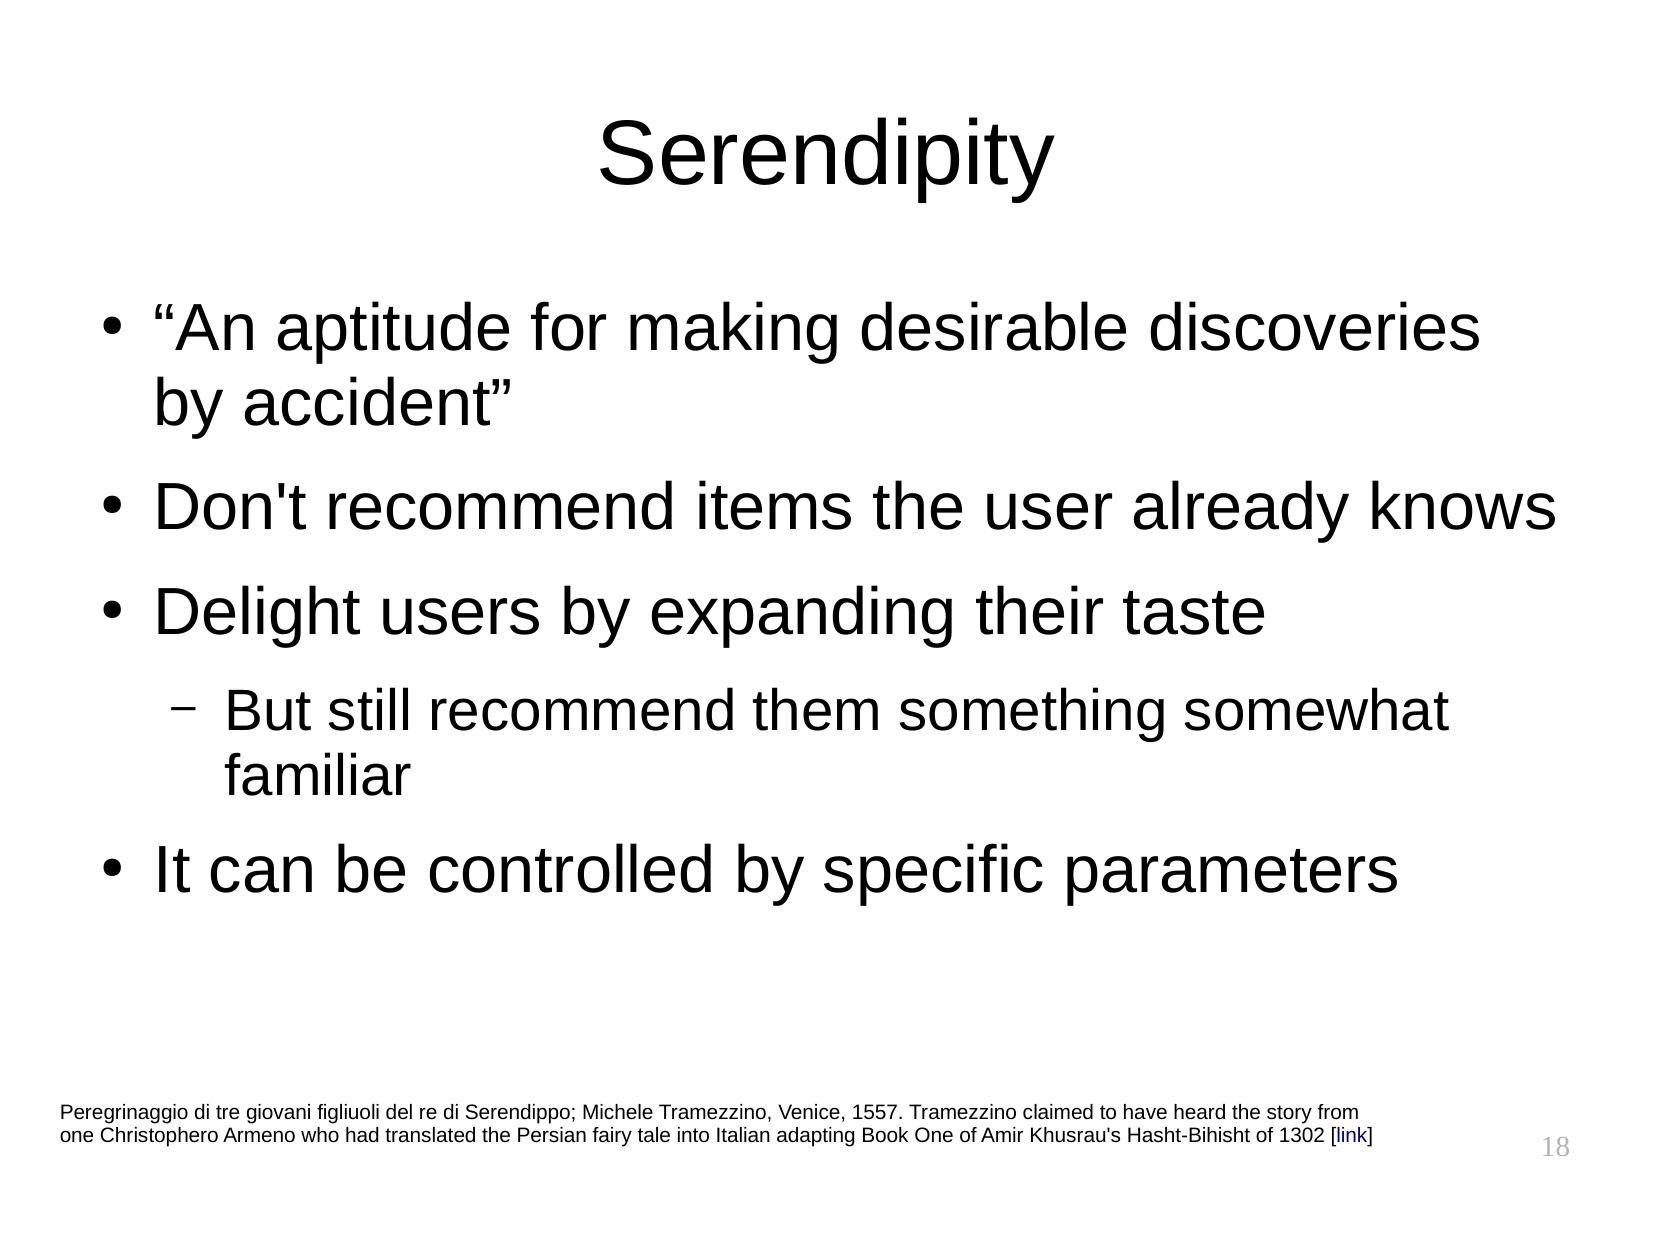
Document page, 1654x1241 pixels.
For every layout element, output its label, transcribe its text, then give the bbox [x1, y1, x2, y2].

title Serendipity [82, 49, 1571, 257]
list “An aptitude for making desirable discoveries by accident” Don't recommend items the user already knows Delight users by expanding their taste But still recommend them something somewhat familiar It can be controlled by specific parameters [82, 290, 1571, 1010]
text_box Peregrinaggio di tre giovani figliuoli del re di Serendippo; Michele Tramezzino, Venice, 1557. Tramezzino claimed to have heard the story from one Christophero Armeno who had translated the Persian fairy tale into Italian adapting Book One of Amir Khusrau's Hasht-Bihisht of 1302 [link] [45, 1093, 1411, 1186]
